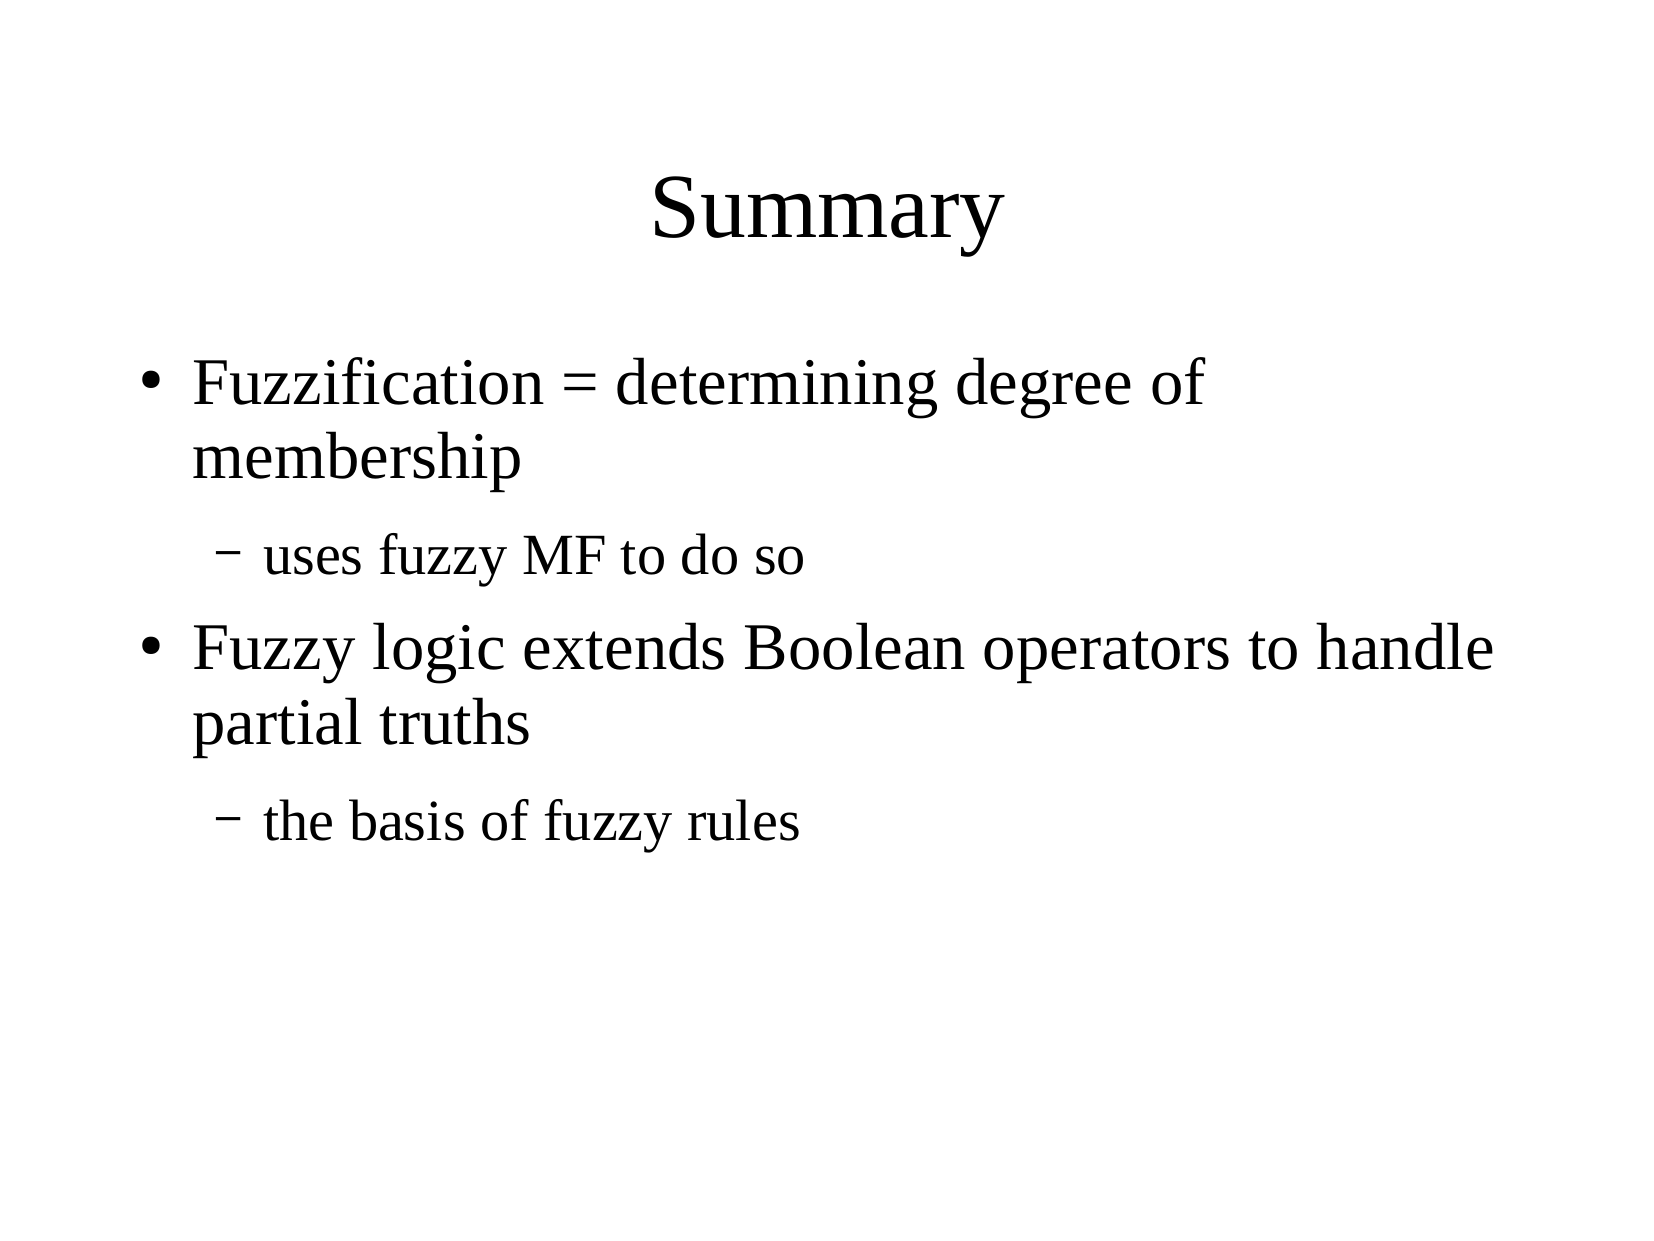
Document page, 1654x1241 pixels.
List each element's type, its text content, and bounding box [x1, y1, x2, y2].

list Fuzzification = determining degree of membership uses fuzzy MF to do so Fuzzy logic extends Boolean operators to handle partial truths the basis of fuzzy rules [121, 344, 1534, 1127]
title Summary [121, 102, 1534, 311]
